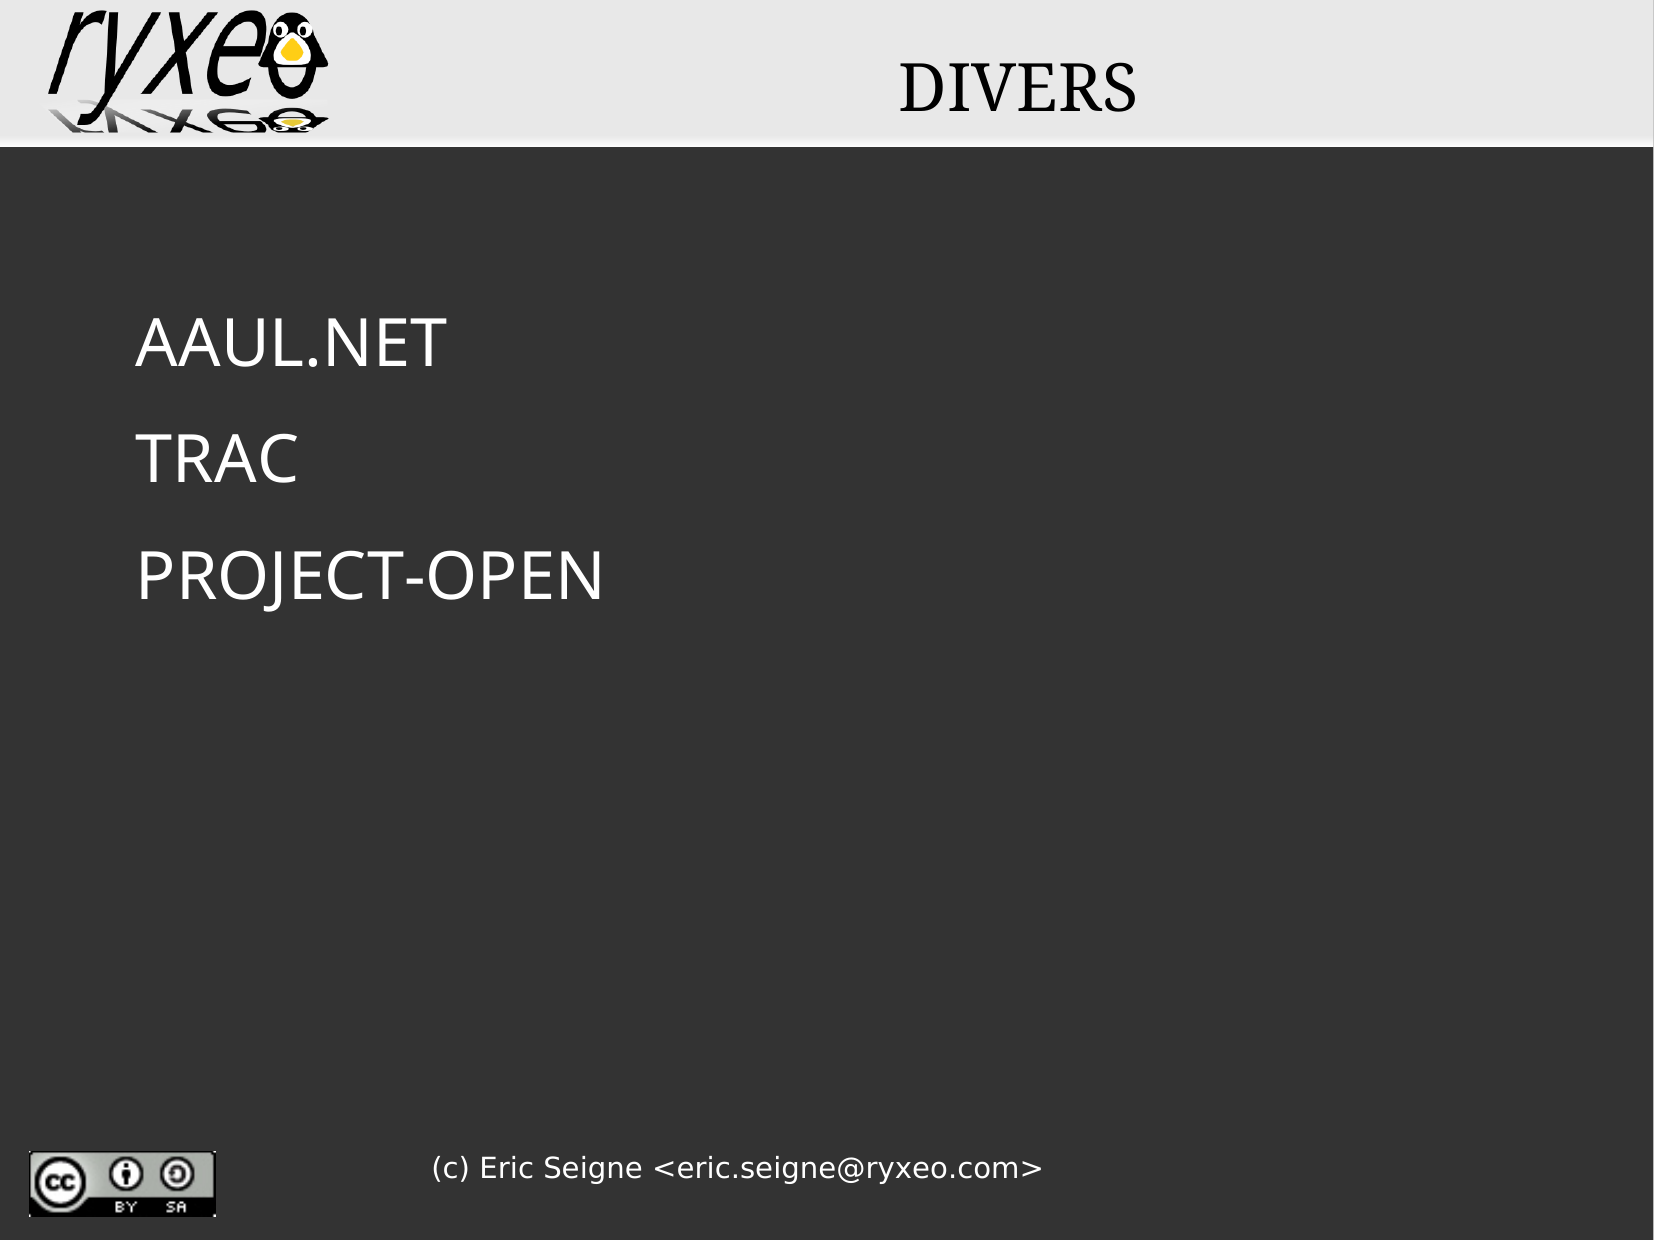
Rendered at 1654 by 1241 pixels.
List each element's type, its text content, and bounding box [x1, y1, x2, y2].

picture [0, 0, 1654, 147]
title DIVERS [442, 29, 1595, 142]
picture [29, 1151, 216, 1217]
list AAUL.NET TRAC PROJECT-OPEN [118, 295, 1522, 1117]
